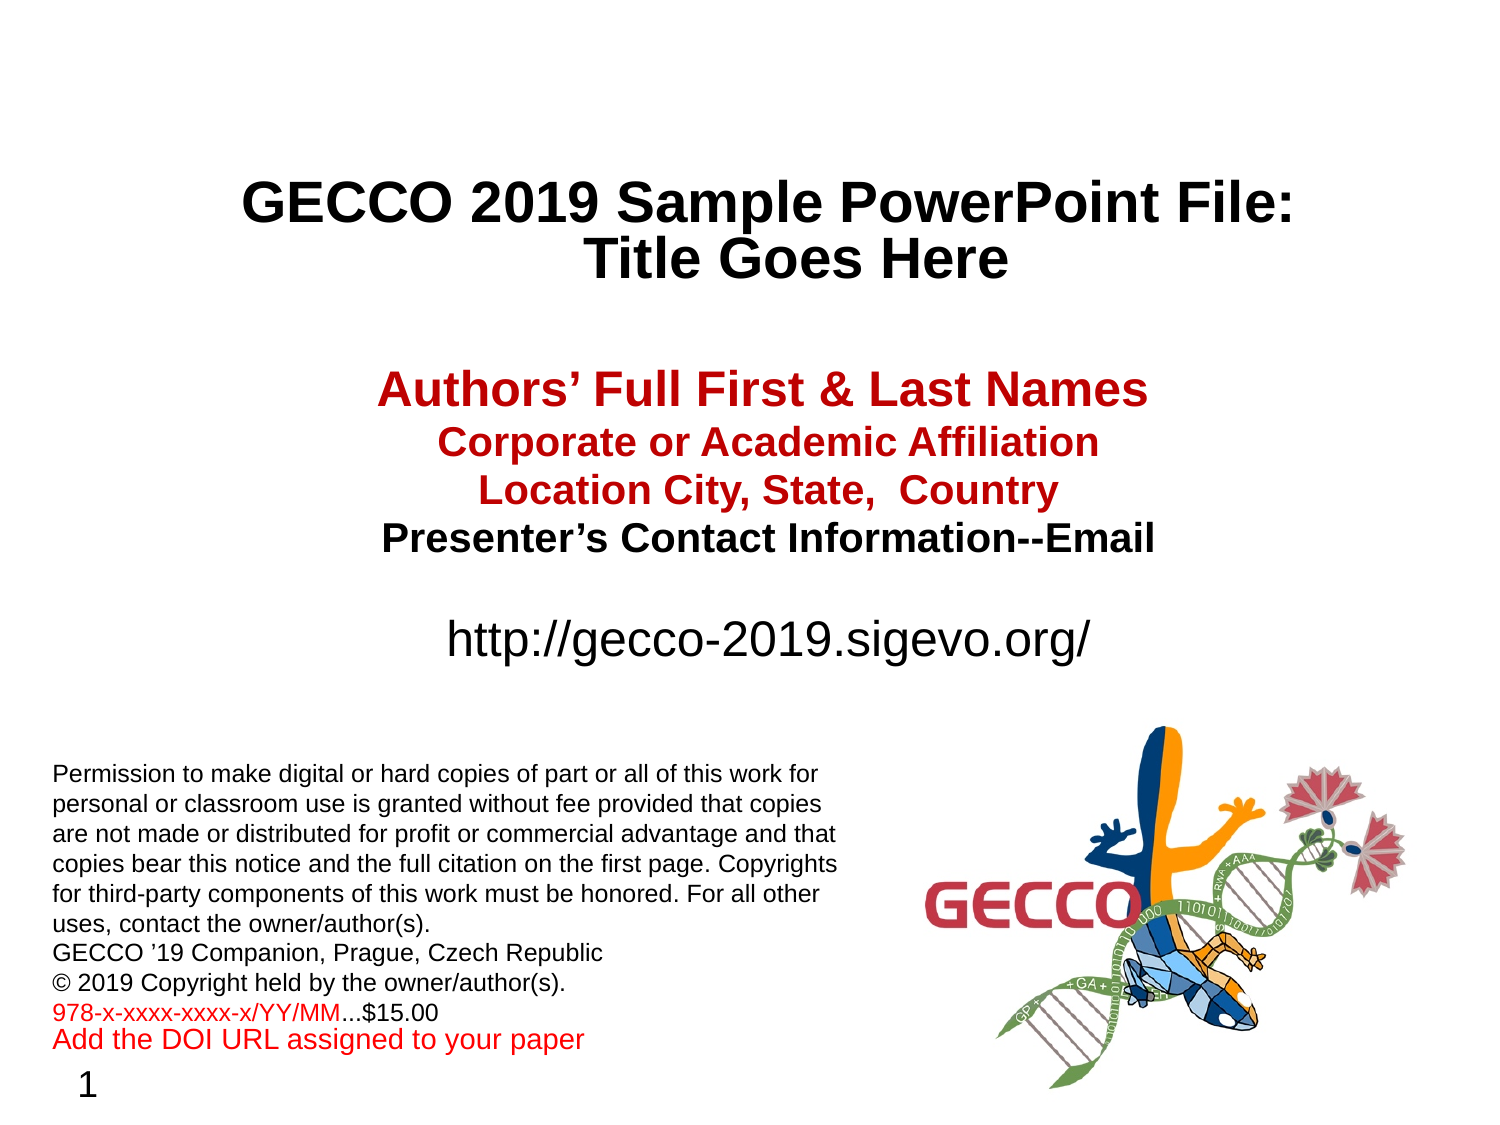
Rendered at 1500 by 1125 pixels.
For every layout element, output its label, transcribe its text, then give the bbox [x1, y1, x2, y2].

text_box <number> [62, 1037, 1463, 1113]
text_box Permission to make digital or hard copies of part or all of this work for personal or classroom use is granted without fee provided that copies are not made or distributed for profit or commercial advantage and that copies bear this notice and the full citation on the first page. Copyrights for third-party components of this work must be honored. For all other uses, contact the owner/author(s). GECCO ’19 Companion, Prague, Czech Republic © 2019 Copyright held by the owner/author(s). 978-x-xxxx-xxxx-x/YY/MM...$15.00 Add the DOI URL assigned to your paper [37, 749, 875, 1063]
text_box GECCO 2019 Sample PowerPoint File: Title Goes Here Authors’ Full First & Last Names Corporate or Academic Affiliation Location City, State, Country Presenter’s Contact Information--Email http://gecco-2019.sigevo.org/ [150, 112, 1388, 688]
picture [909, 704, 1423, 1103]
